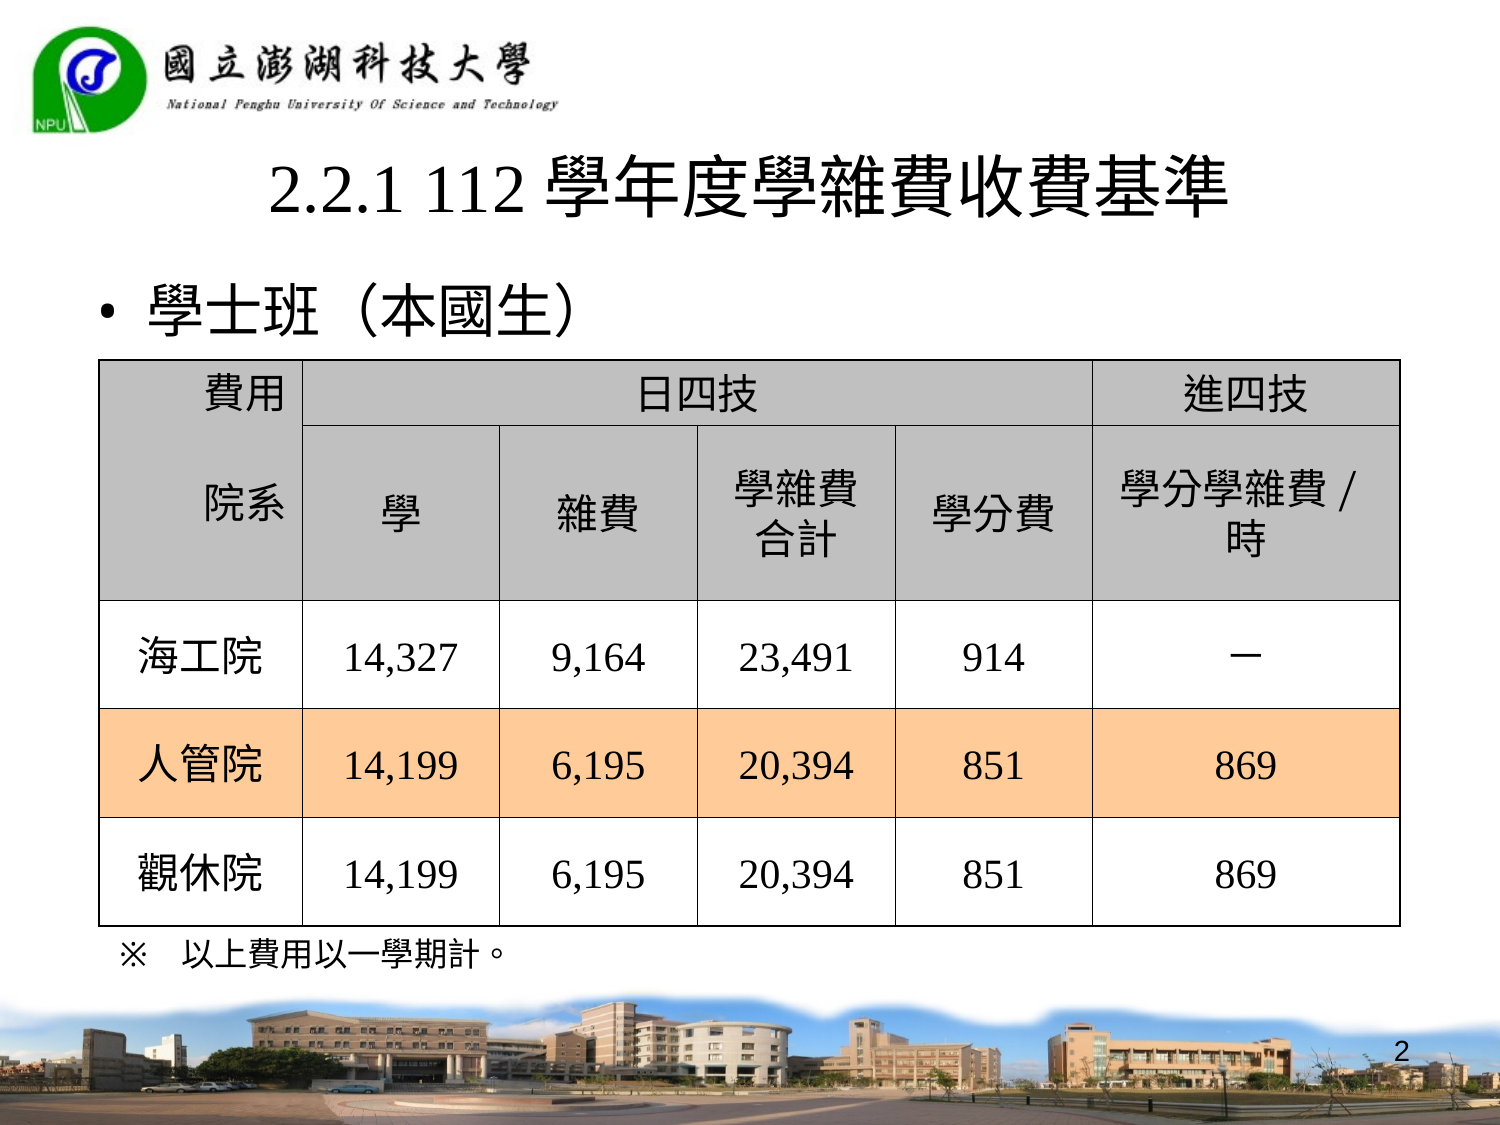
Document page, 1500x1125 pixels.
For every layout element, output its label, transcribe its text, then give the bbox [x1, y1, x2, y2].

table_cell ※ 以上費用以一學期計。 [99, 927, 1400, 1011]
picture [0, 0, 1500, 1125]
text_box <編號> [1074, 1024, 1426, 1103]
table_cell 851 [896, 709, 1092, 817]
table_cell 觀休院 [100, 818, 302, 925]
title 2.2.1 112學年度學雜費收費基準 [75, 126, 1426, 244]
table_cell 20,394 [698, 818, 895, 925]
table_cell 學 [303, 426, 499, 600]
table_cell 學分費 [896, 426, 1092, 600]
table_cell 14,199 [303, 818, 499, 925]
list 學士班（本國生） [75, 267, 1426, 1005]
table_cell 學分學雜費/時 [1093, 426, 1399, 600]
table_cell 914 [896, 601, 1092, 708]
table_cell 23,491 [698, 601, 895, 708]
table_header 費用 院系 [100, 361, 302, 600]
table_cell 14,199 [303, 709, 499, 817]
table_cell 851 [896, 818, 1092, 925]
table_cell 6,195 [500, 818, 697, 925]
table_cell 雜費 [500, 426, 697, 600]
table_header 日四技 [303, 361, 1092, 425]
table_cell 人管院 [100, 709, 302, 817]
table_cell 869 [1093, 818, 1399, 925]
table_cell 9,164 [500, 601, 697, 708]
table_cell 學雜費 合計 [698, 426, 895, 600]
table_header 進四技 [1093, 361, 1399, 425]
table_cell 869 [1093, 709, 1399, 817]
table_cell － [1093, 601, 1399, 708]
table_cell 海工院 [100, 601, 302, 708]
table_cell 14,327 [303, 601, 499, 708]
table_cell 6,195 [500, 709, 697, 817]
table_cell 20,394 [698, 709, 895, 817]
